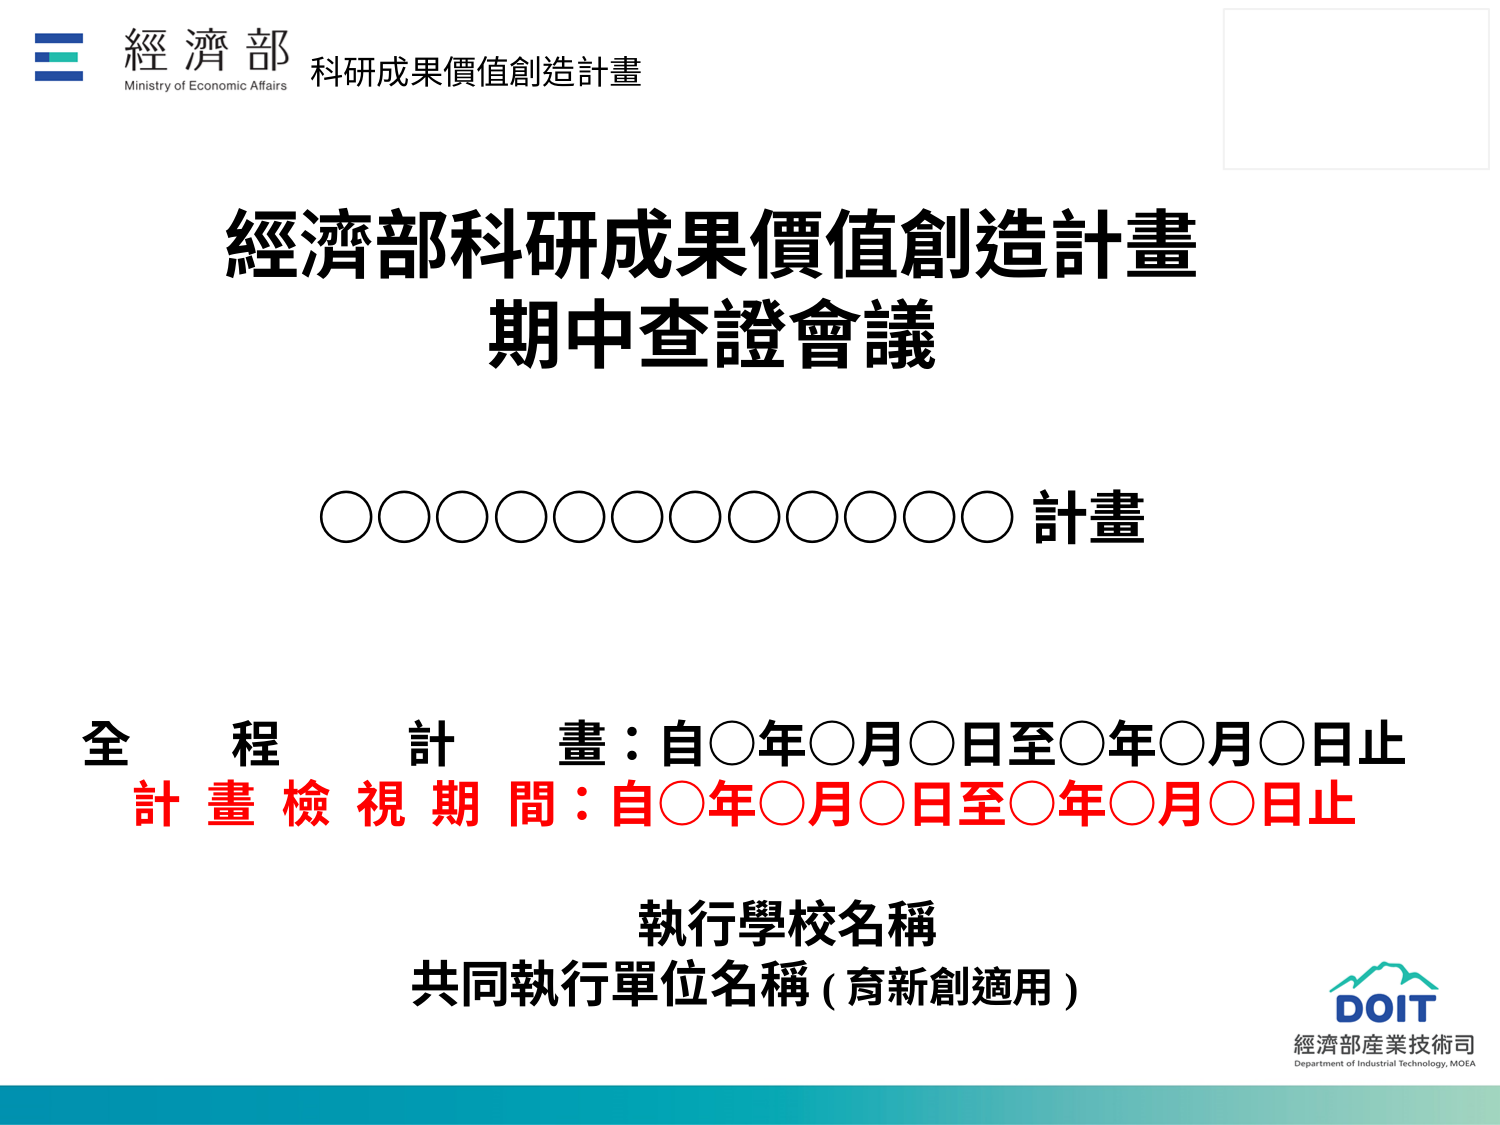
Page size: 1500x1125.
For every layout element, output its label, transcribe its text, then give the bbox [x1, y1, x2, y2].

text_box 經濟部科研成果價值創造計畫 期中查證會議 [18, 190, 1406, 388]
text_box 全 程 計 畫：自○年○月○日至○年○月○日止 計 畫 檢 視 期 間：自○年○月○日至○年○月○日止 執行學校名稱 共同執行單位名稱(育新創適用) [142, 705, 1347, 1084]
text_box ○○○○○○○○○○○○計畫 [159, 474, 1306, 563]
